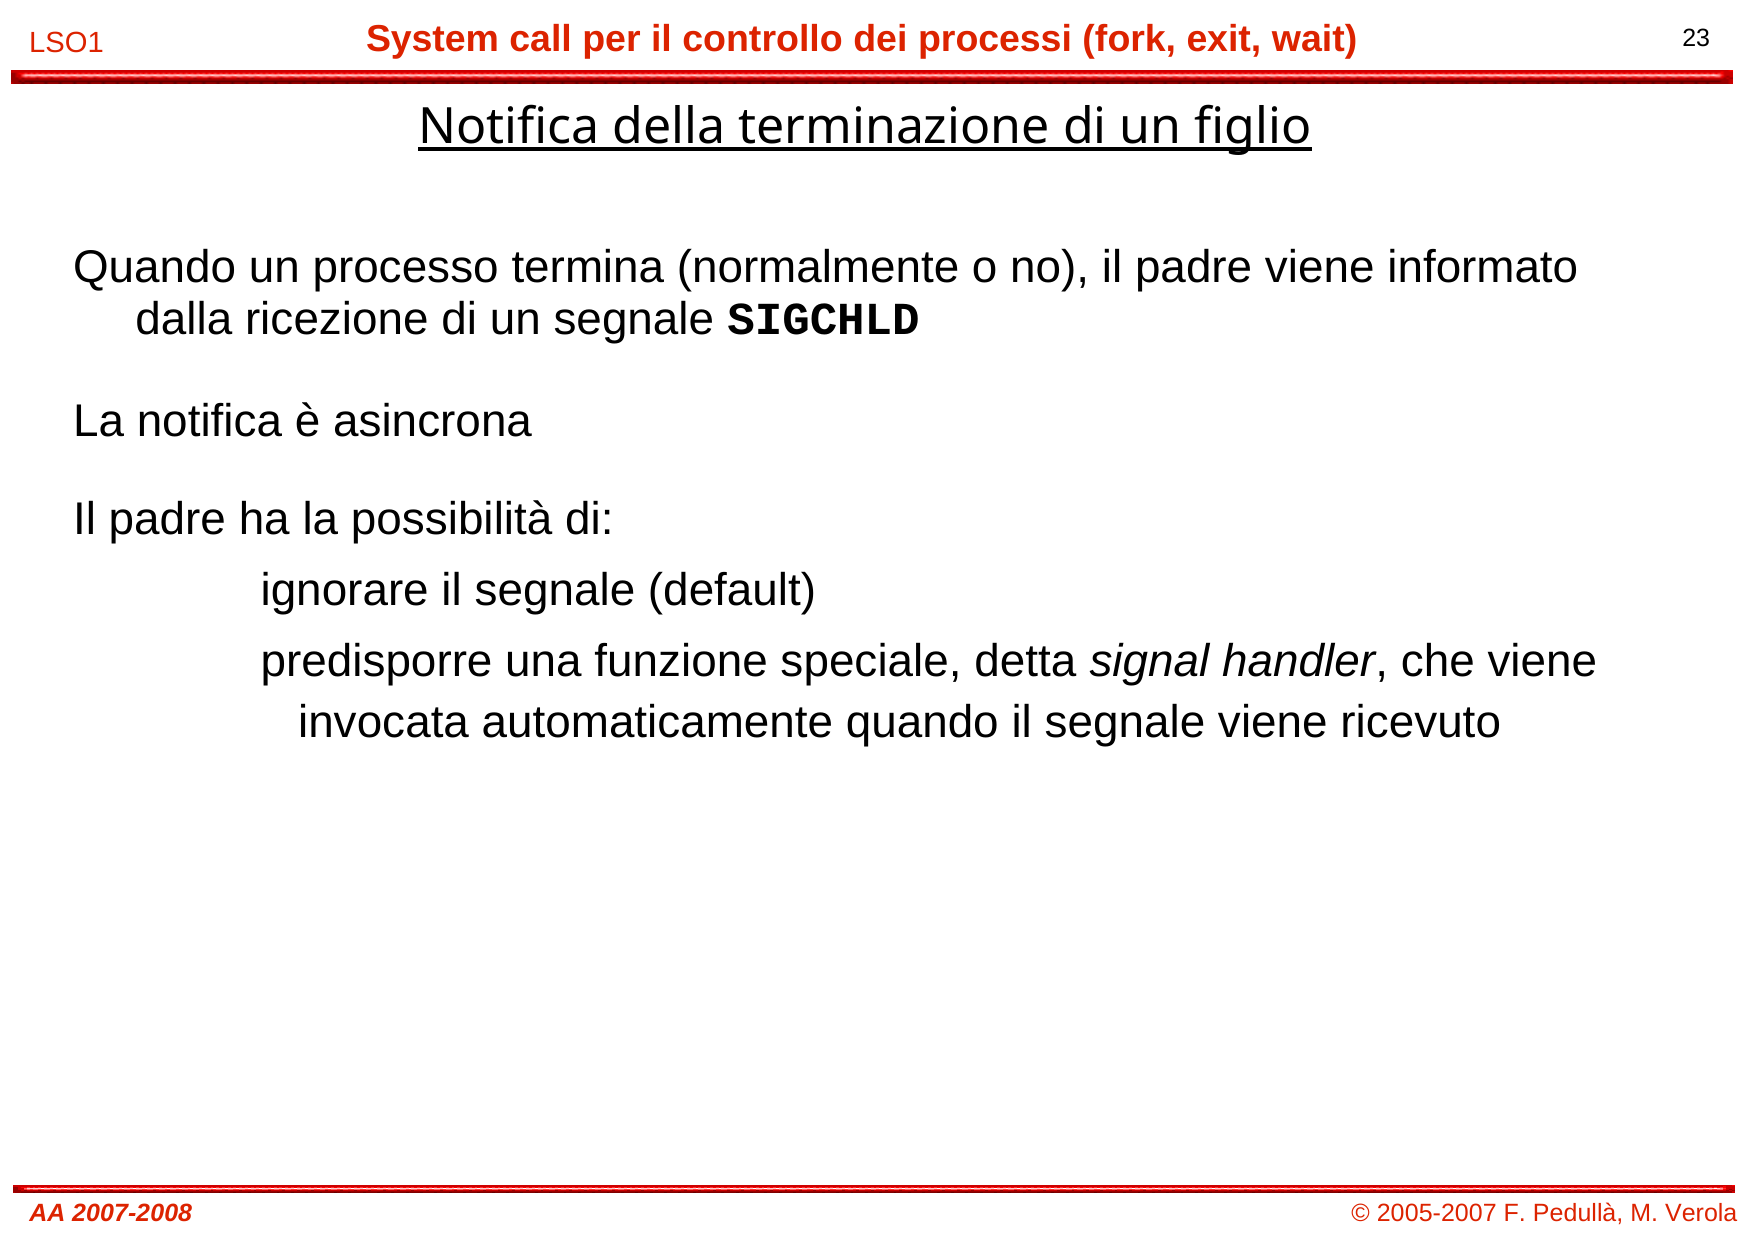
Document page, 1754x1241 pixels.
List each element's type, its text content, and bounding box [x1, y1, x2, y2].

list Quando un processo termina (normalmente o no), il padre viene informato dalla ricezione di un segnale SIGCHLD La notifica è asincrona Il padre ha la possibilità di: ignorare il segnale (default) predisporre una funzione speciale, detta signal handler, che viene invocata automaticamente quando il segnale viene ricevuto [58, 230, 1696, 914]
picture [11, 70, 1733, 84]
picture [13, 1185, 1735, 1193]
title Notifica della terminazione di un figlio [329, 78, 1401, 174]
